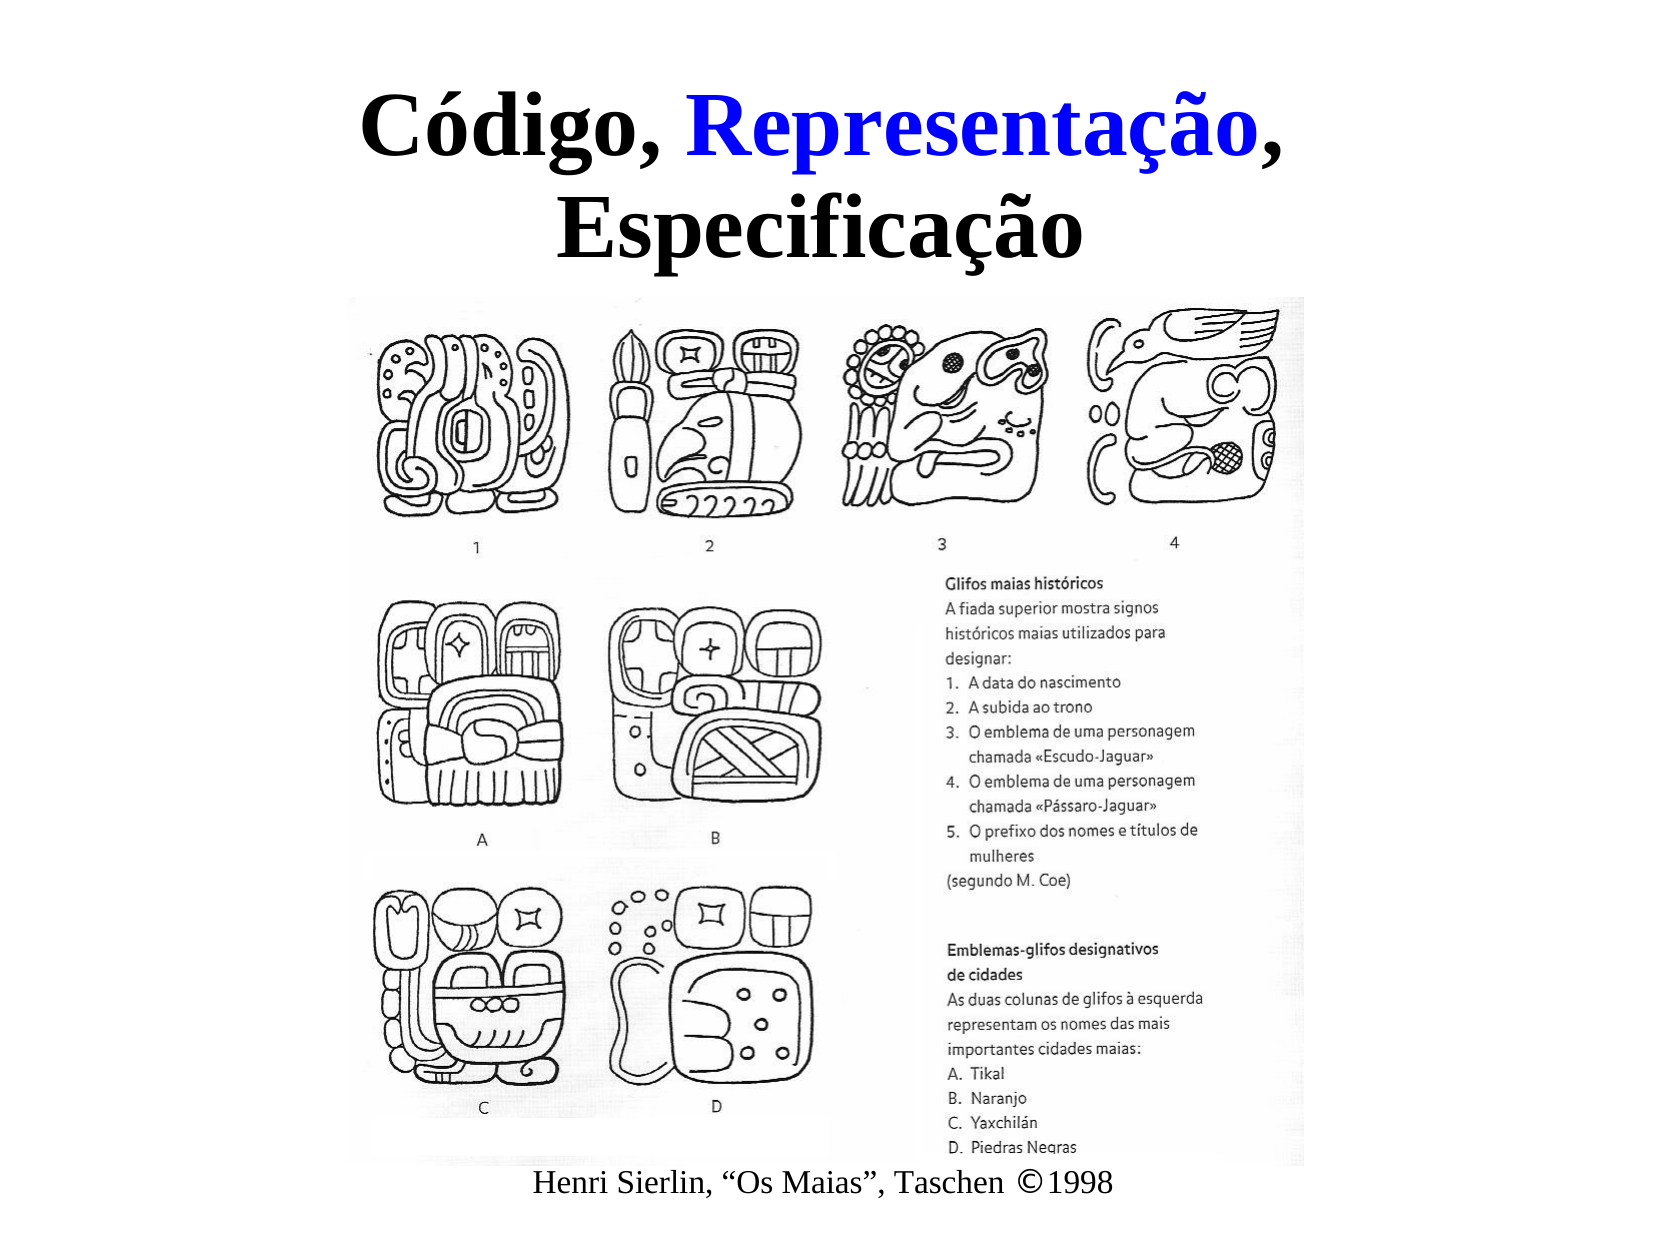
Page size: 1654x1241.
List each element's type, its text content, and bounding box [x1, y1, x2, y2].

picture [347, 303, 1304, 1166]
text_box Henri Sierlin, “Os Maias”, Taschen ©1998 [532, 1163, 1115, 1204]
title Código, Representação, Especificação [100, 47, 1543, 303]
